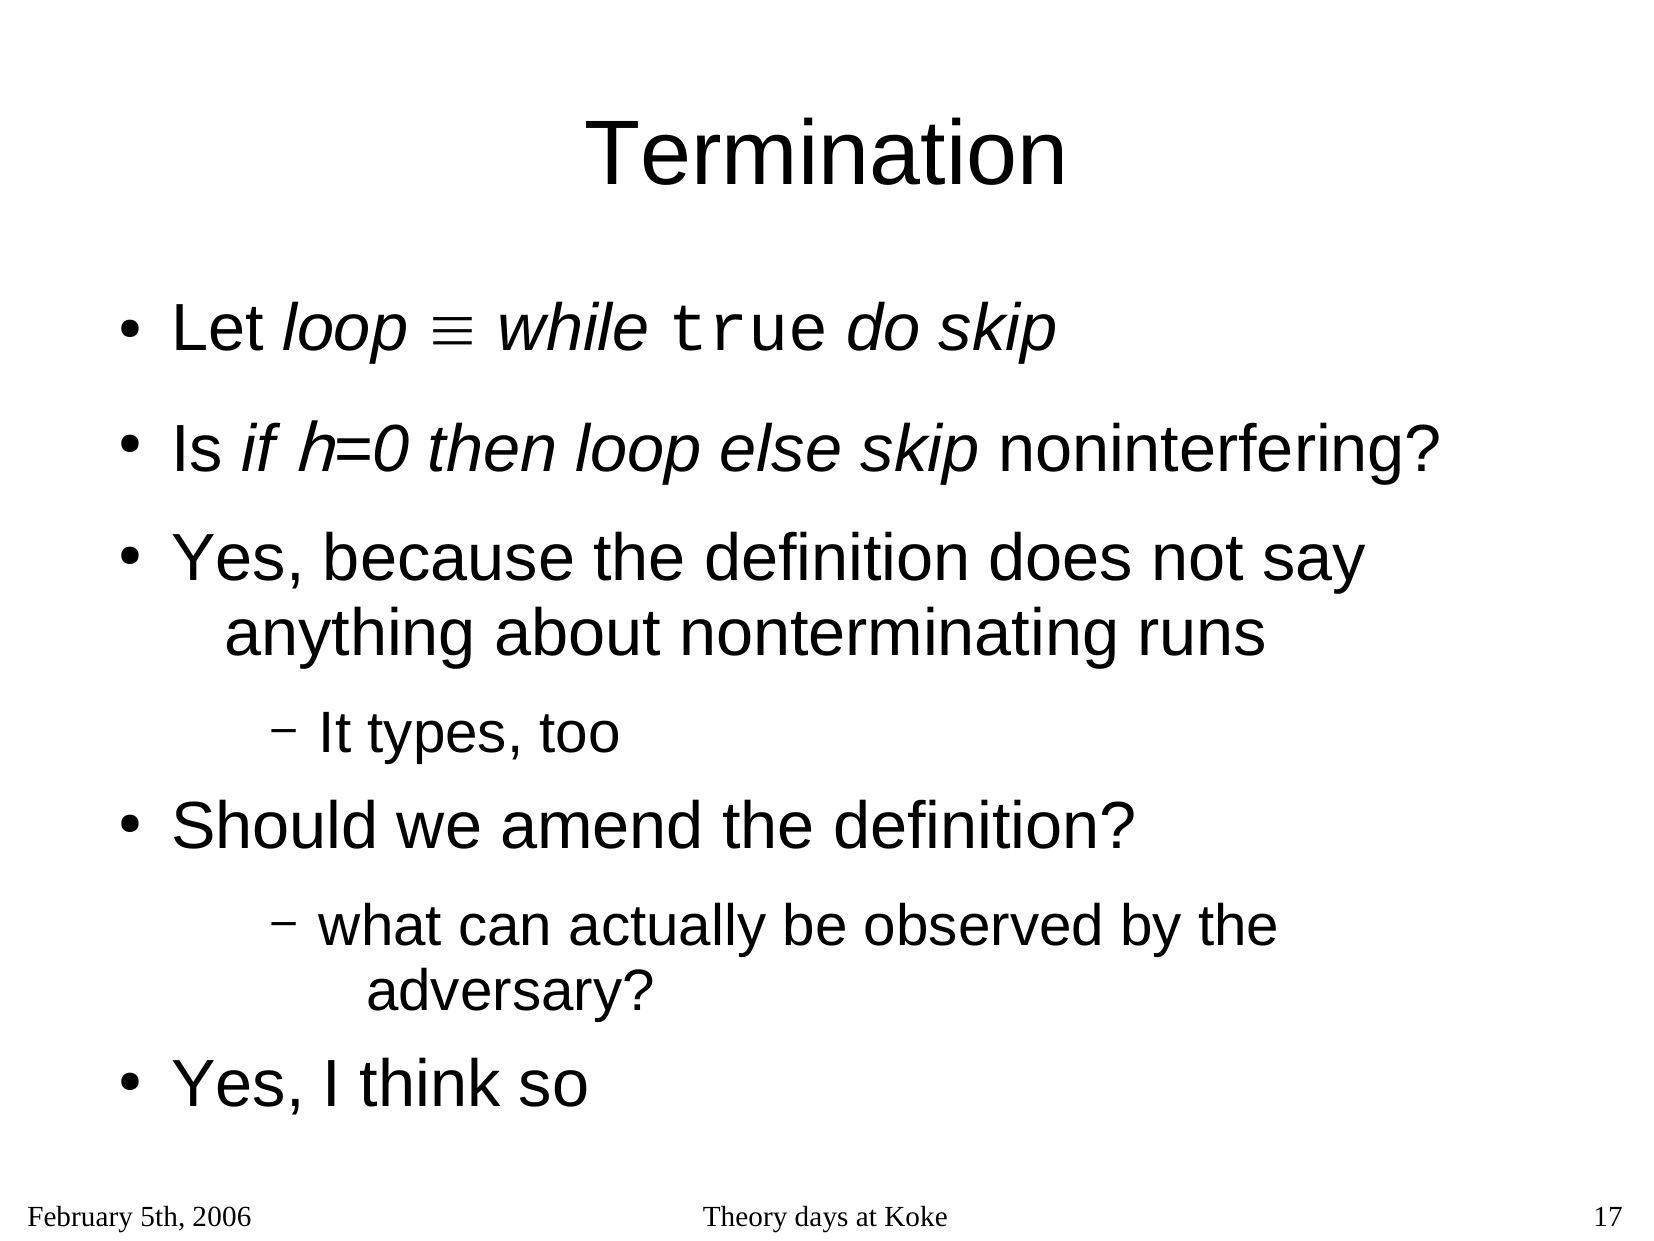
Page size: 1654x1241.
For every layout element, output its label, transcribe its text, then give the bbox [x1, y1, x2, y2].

list Let loop ≡ while true do skip Is if h=0 then loop else skip noninterfering? Yes, because the definition does not say anything about nonterminating runs It types, too Should we amend the definition? what can actually be observed by the adversary? Yes, I think so [82, 290, 1571, 1109]
title Termination [82, 49, 1571, 257]
